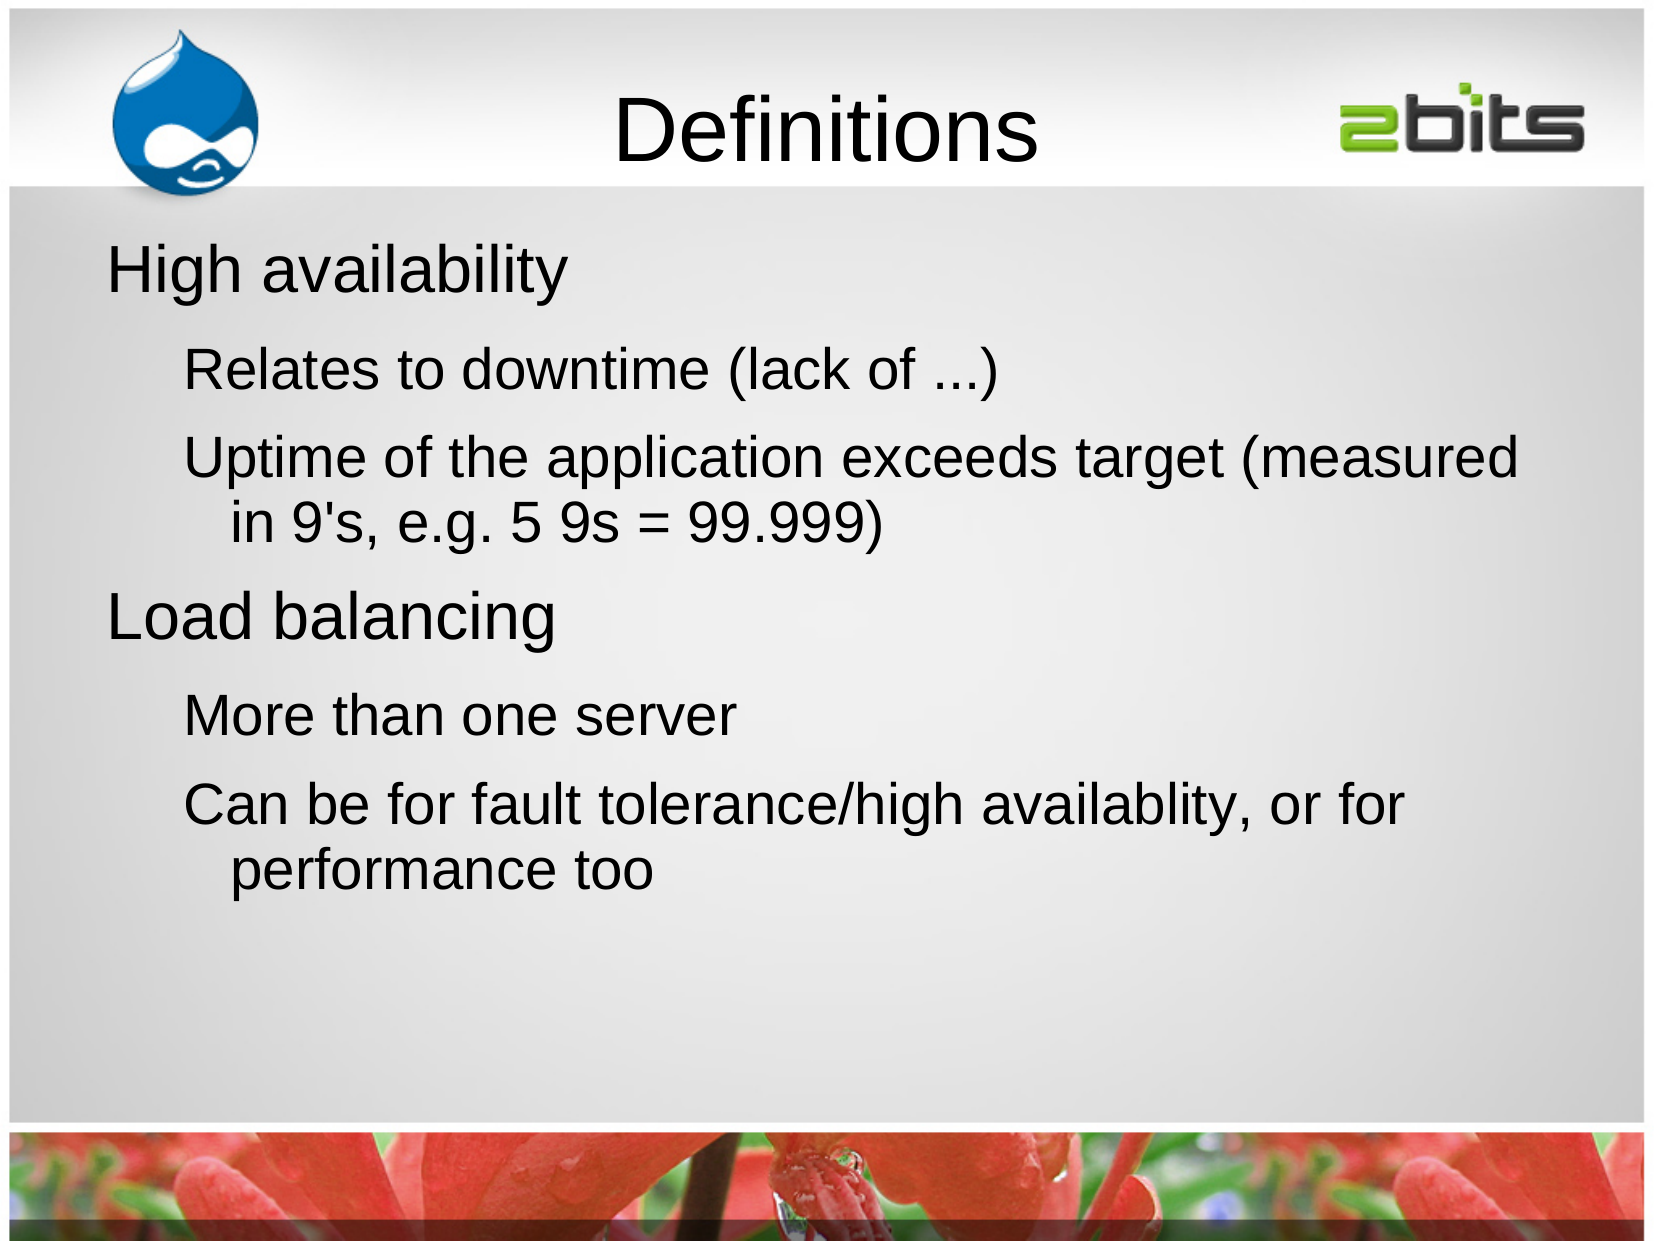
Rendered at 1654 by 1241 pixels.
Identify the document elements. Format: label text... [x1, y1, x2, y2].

picture [0, 0, 1654, 1241]
title Definitions [82, 25, 1571, 233]
list High availability Relates to downtime (lack of ...) Uptime of the application exceeds target (measured in 9's, e.g. 5 9s = 99.999) Load balancing More than one server Can be for fault tolerance/high availablity, or for performance too [88, 232, 1577, 1080]
